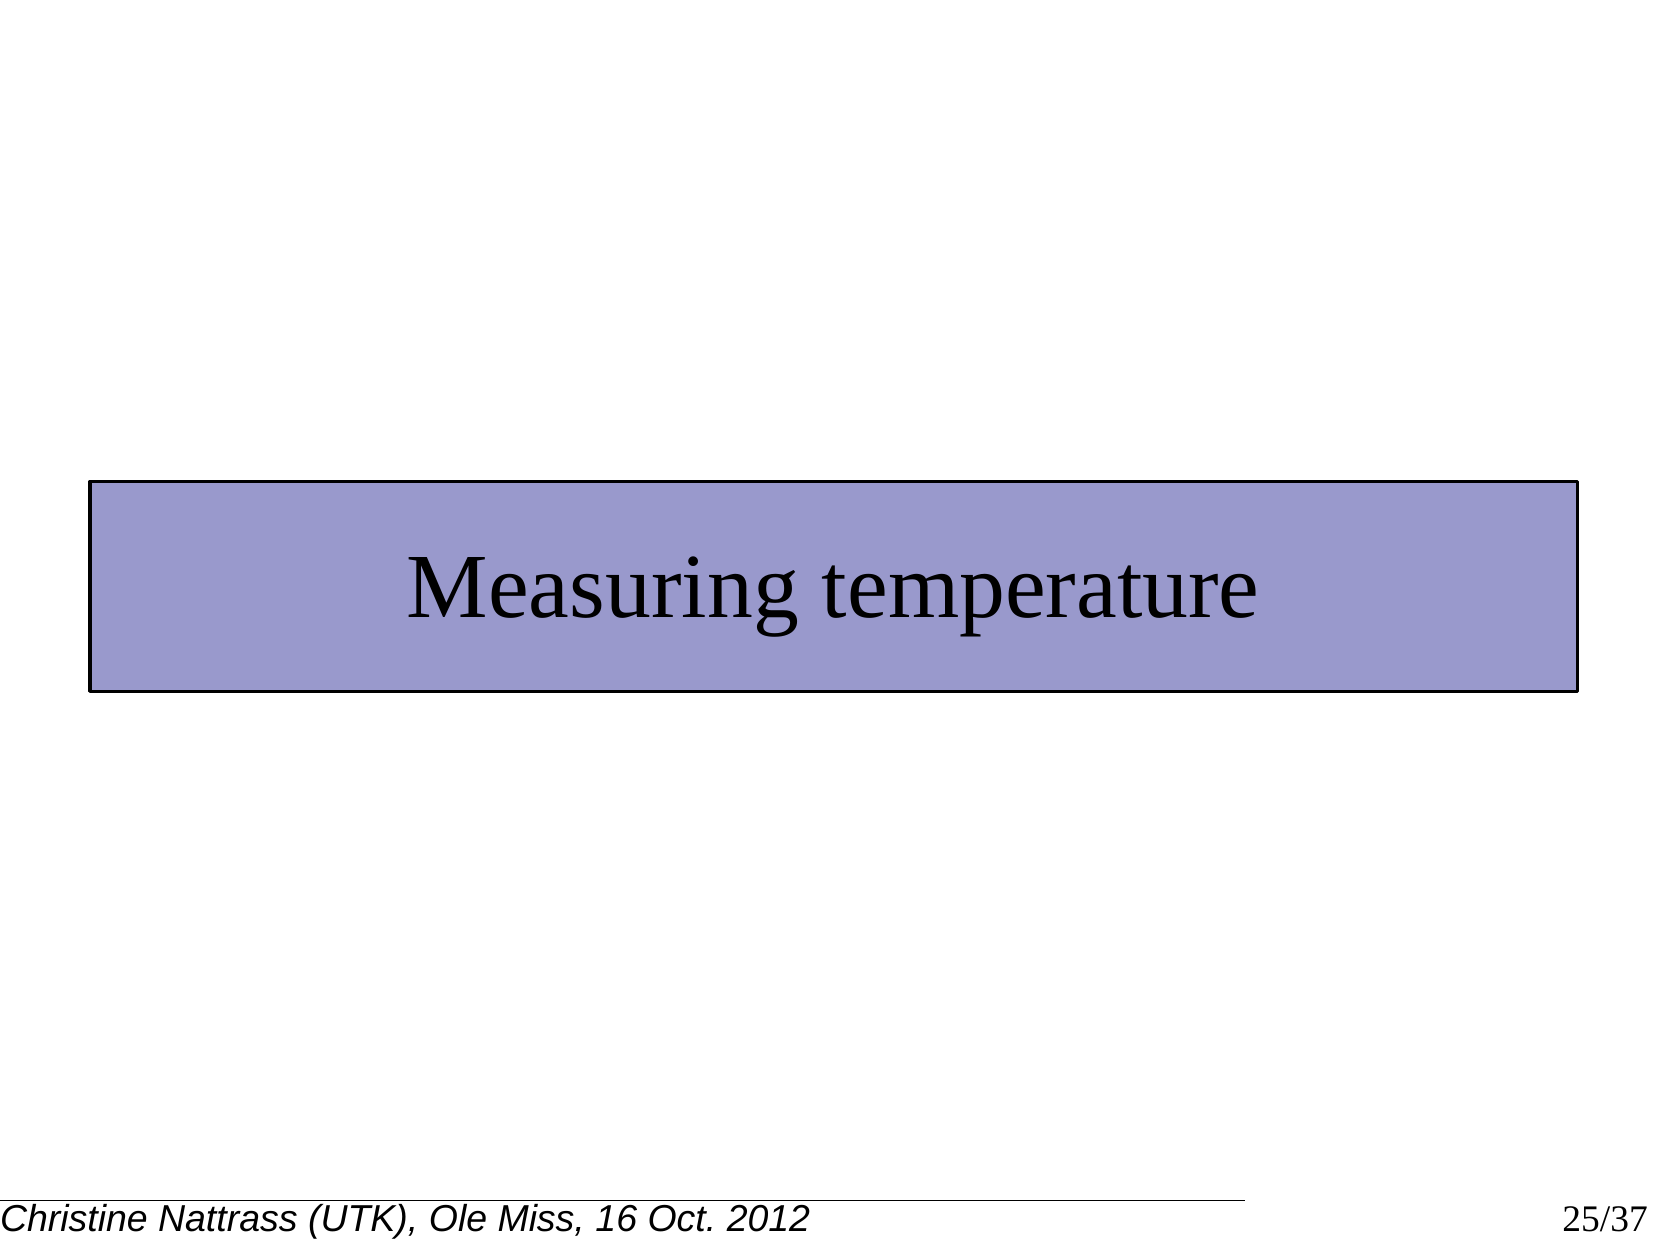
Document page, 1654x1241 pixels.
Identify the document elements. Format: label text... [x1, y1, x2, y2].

title Measuring temperature [90, 481, 1578, 692]
